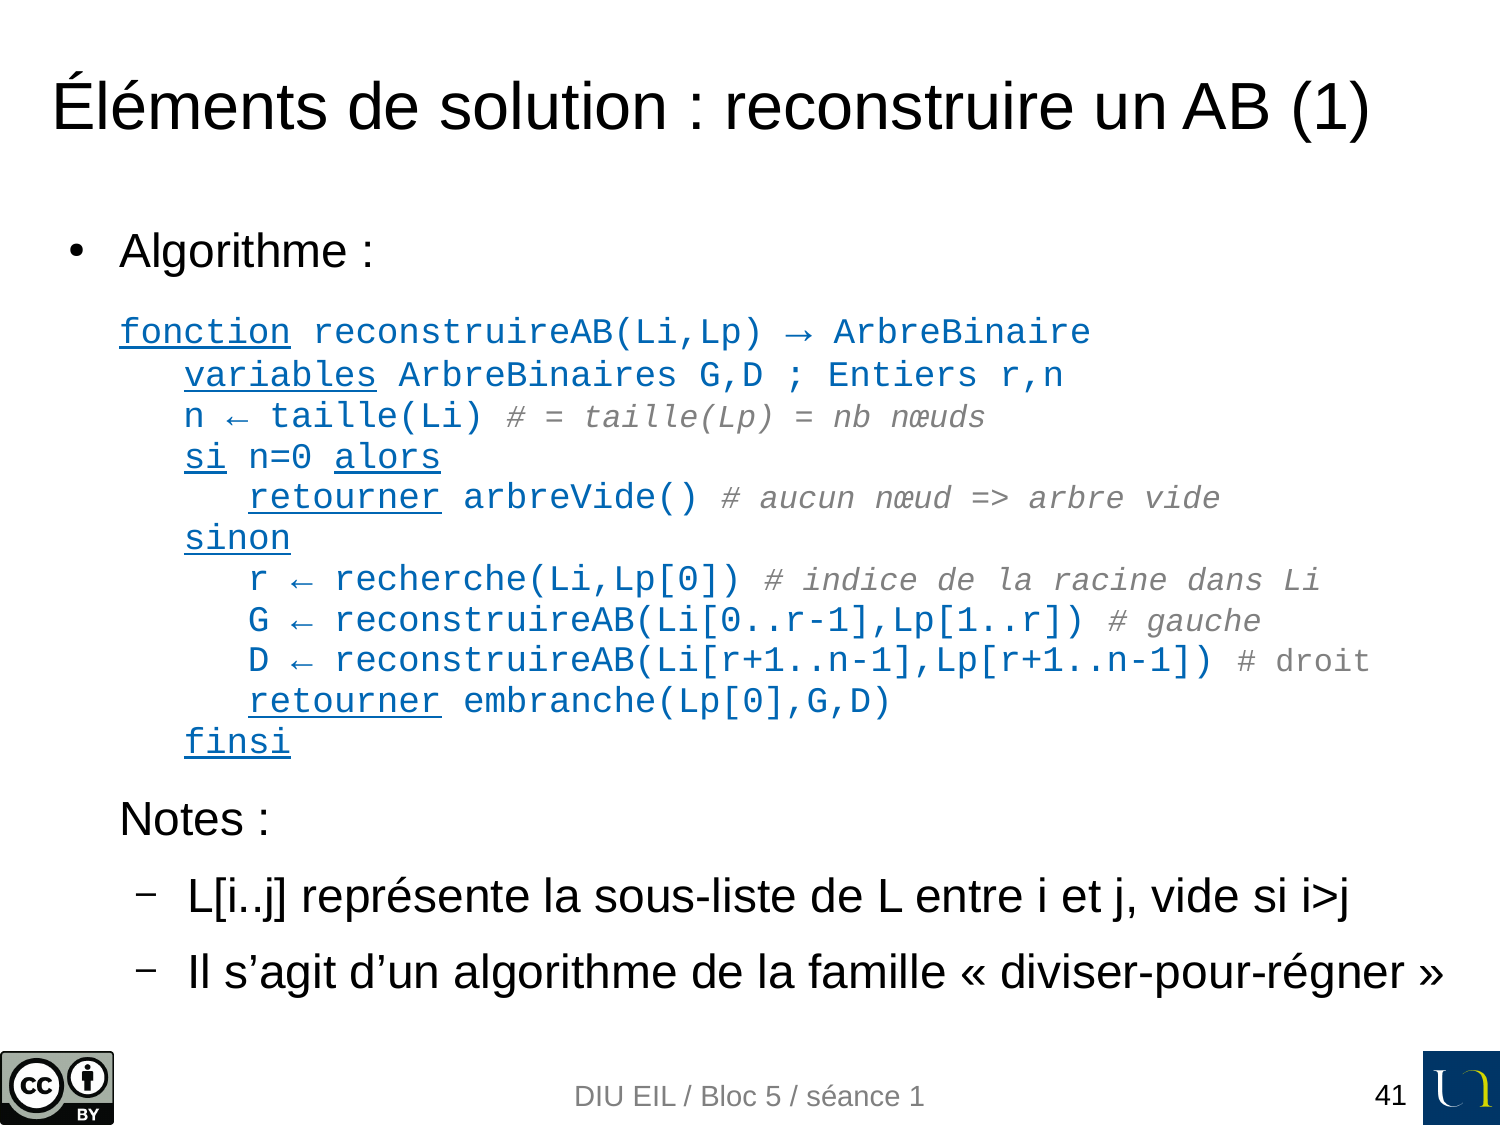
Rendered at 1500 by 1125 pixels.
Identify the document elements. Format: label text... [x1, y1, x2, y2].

picture [0, 1051, 114, 1125]
list Algorithme : fonction reconstruireAB(Li,Lp) → ArbreBinaire variables ArbreBinaires G,D ; Entiers r,n n ← taille(Li) # = taille(Lp) = nb nœuds si n=0 alors retourner arbreVide() # aucun nœud => arbre vide sinon r ← recherche(Li,Lp[0]) # indice de la racine dans Li G ← reconstruireAB(Li[0..r-1],Lp[1..r]) # gauche D ← reconstruireAB(Li[r+1..n-1],Lp[r+1..n-1]) # droit retourner embranche(Lp[0],G,D) finsi Notes : L[i..j] représente la sous-liste de L entre i et j, vide si i>j Il s’agit d’un algorithme de la famille « diviser-pour-régner » [51, 224, 1449, 1052]
title Éléments de solution : reconstruire un AB (1) [51, 44, 1449, 170]
picture [1417, 1051, 1500, 1125]
